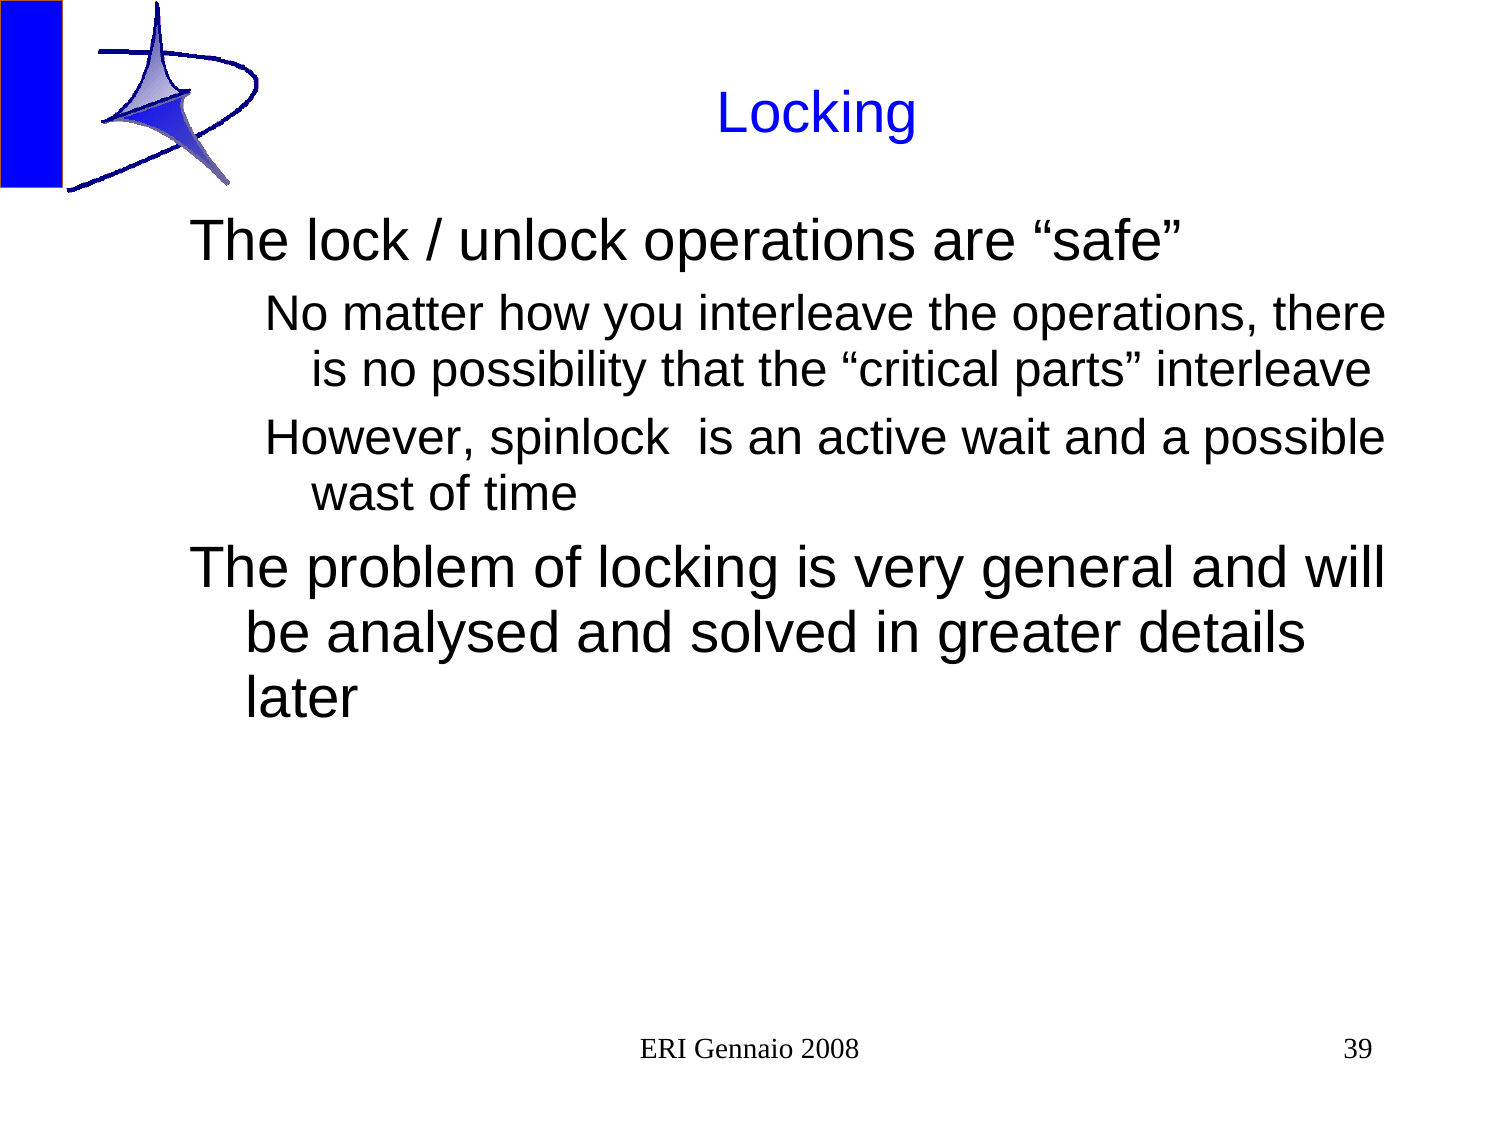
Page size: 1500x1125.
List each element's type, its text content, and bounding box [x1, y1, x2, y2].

title Locking [174, 61, 1425, 164]
list The lock / unlock operations are “safe” No matter how you interleave the operations, there is no possibility that the “critical parts” interleave However, spinlock is an active wait and a possible wast of time The problem of locking is very general and will be analysed and solved in greater details later [174, 199, 1425, 963]
picture [62, 0, 263, 197]
